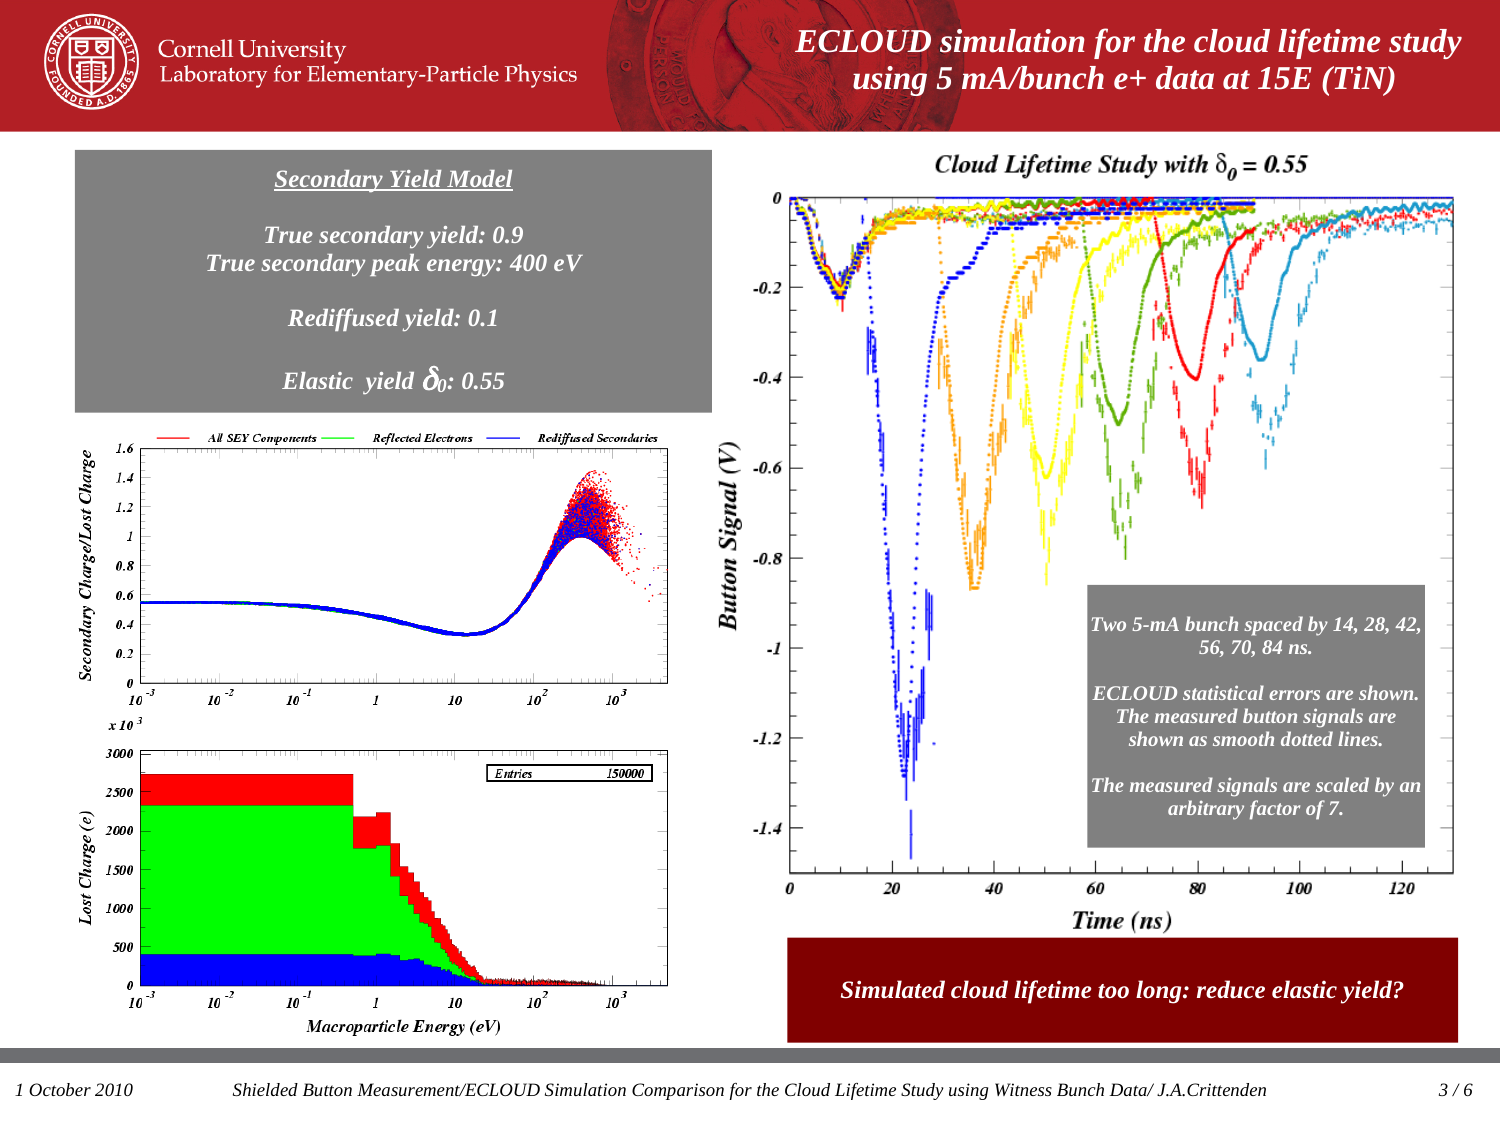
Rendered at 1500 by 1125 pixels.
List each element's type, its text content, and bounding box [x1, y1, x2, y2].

text_box Secondary Yield Model True secondary yield: 0.9 True secondary peak energy: 400 eV Rediffused yield: 0.1 Elastic yield d0: 0.55 [74, 149, 712, 413]
text_box ECLOUD simulation for the cloud lifetime study using 5 mA/bunch e+ data at 15E (TiN) [749, 14, 1500, 113]
picture [75, 428, 676, 1041]
picture [712, 145, 1463, 938]
picture [0, 0, 1500, 132]
text_box Two 5-mA bunch spaced by 14, 28, 42, 56, 70, 84 ns. ECLOUD statistical errors are shown. The measured button signals are shown as smooth dotted lines. The measured signals are scaled by an arbitrary factor of 7. [1087, 584, 1425, 848]
text_box Simulated cloud lifetime too long: reduce elastic yield? [787, 937, 1459, 1043]
